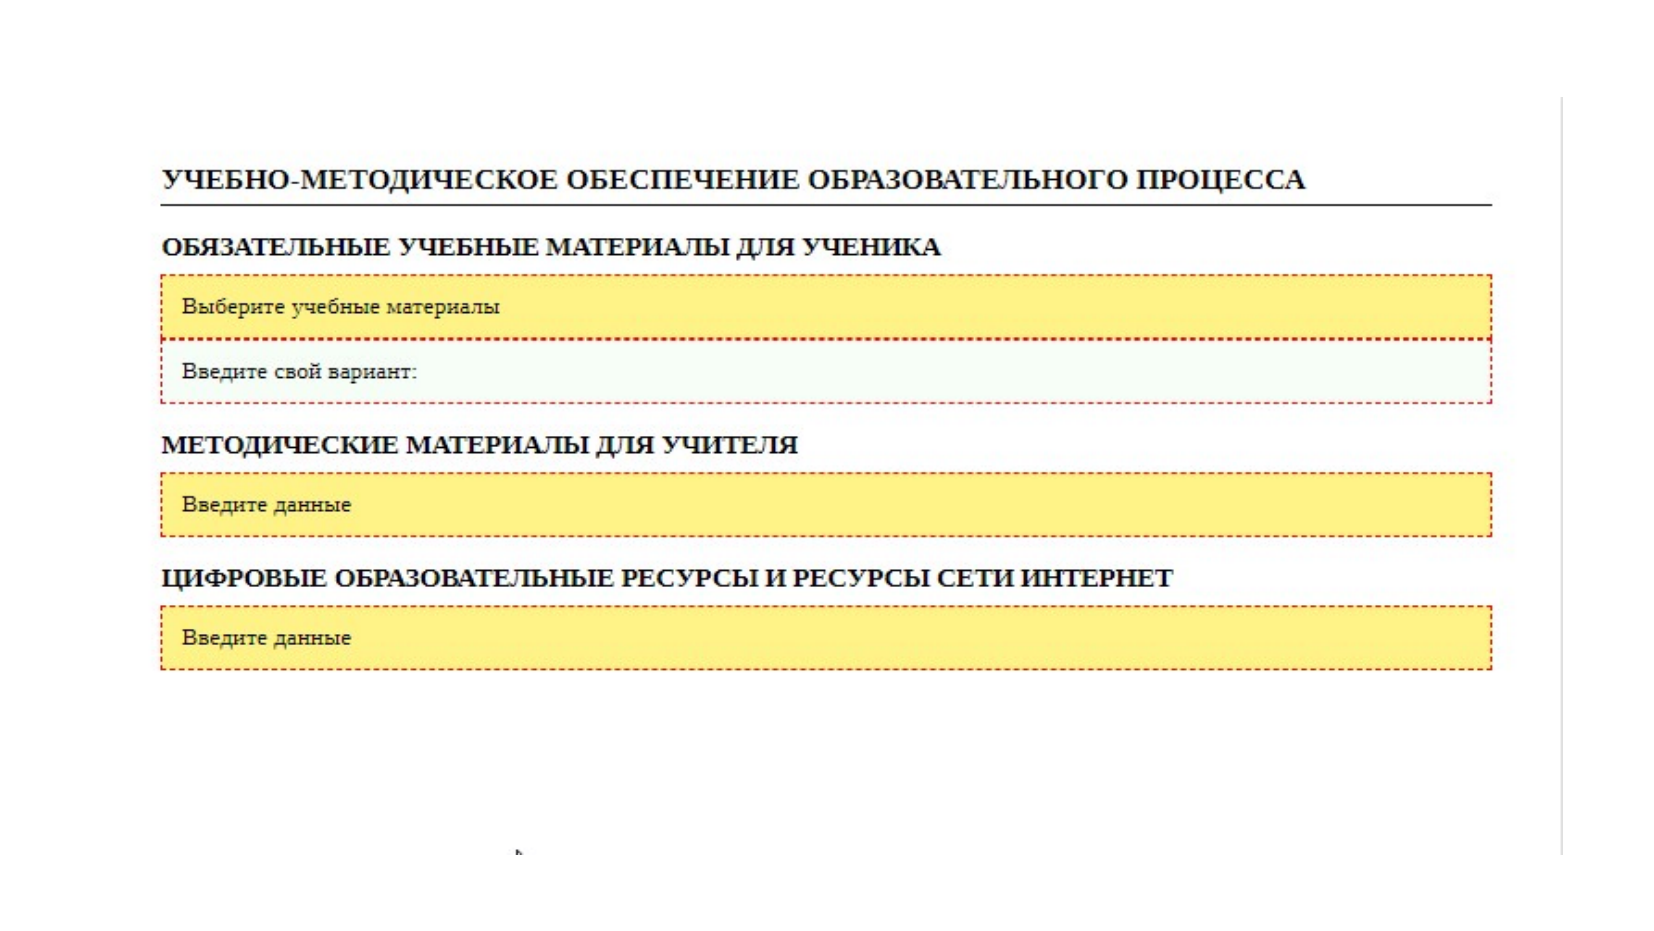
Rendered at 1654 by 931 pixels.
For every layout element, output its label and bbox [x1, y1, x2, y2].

picture [122, 97, 1563, 855]
